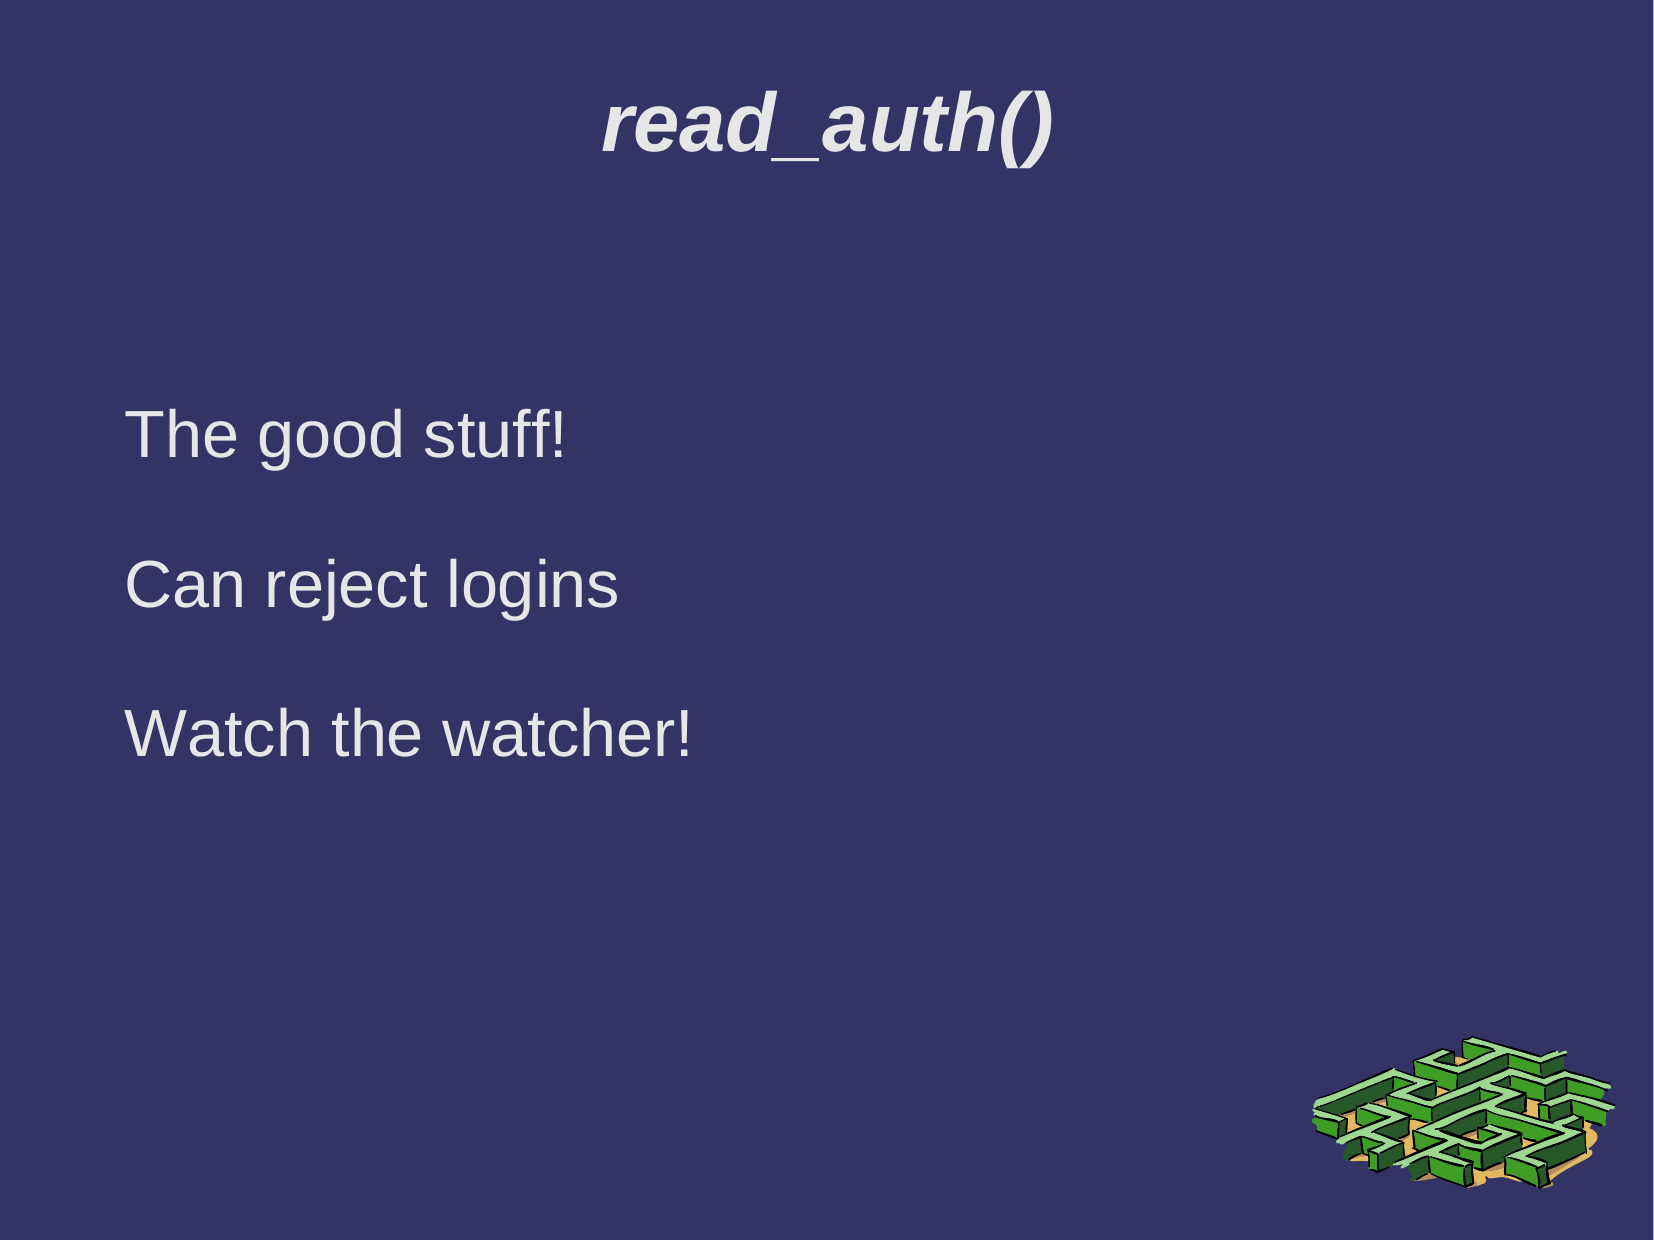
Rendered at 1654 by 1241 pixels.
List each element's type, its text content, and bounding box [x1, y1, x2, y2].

list The good stuff! Can reject logins Watch the watcher! [112, 322, 1504, 1104]
title read_auth() [121, 19, 1534, 227]
